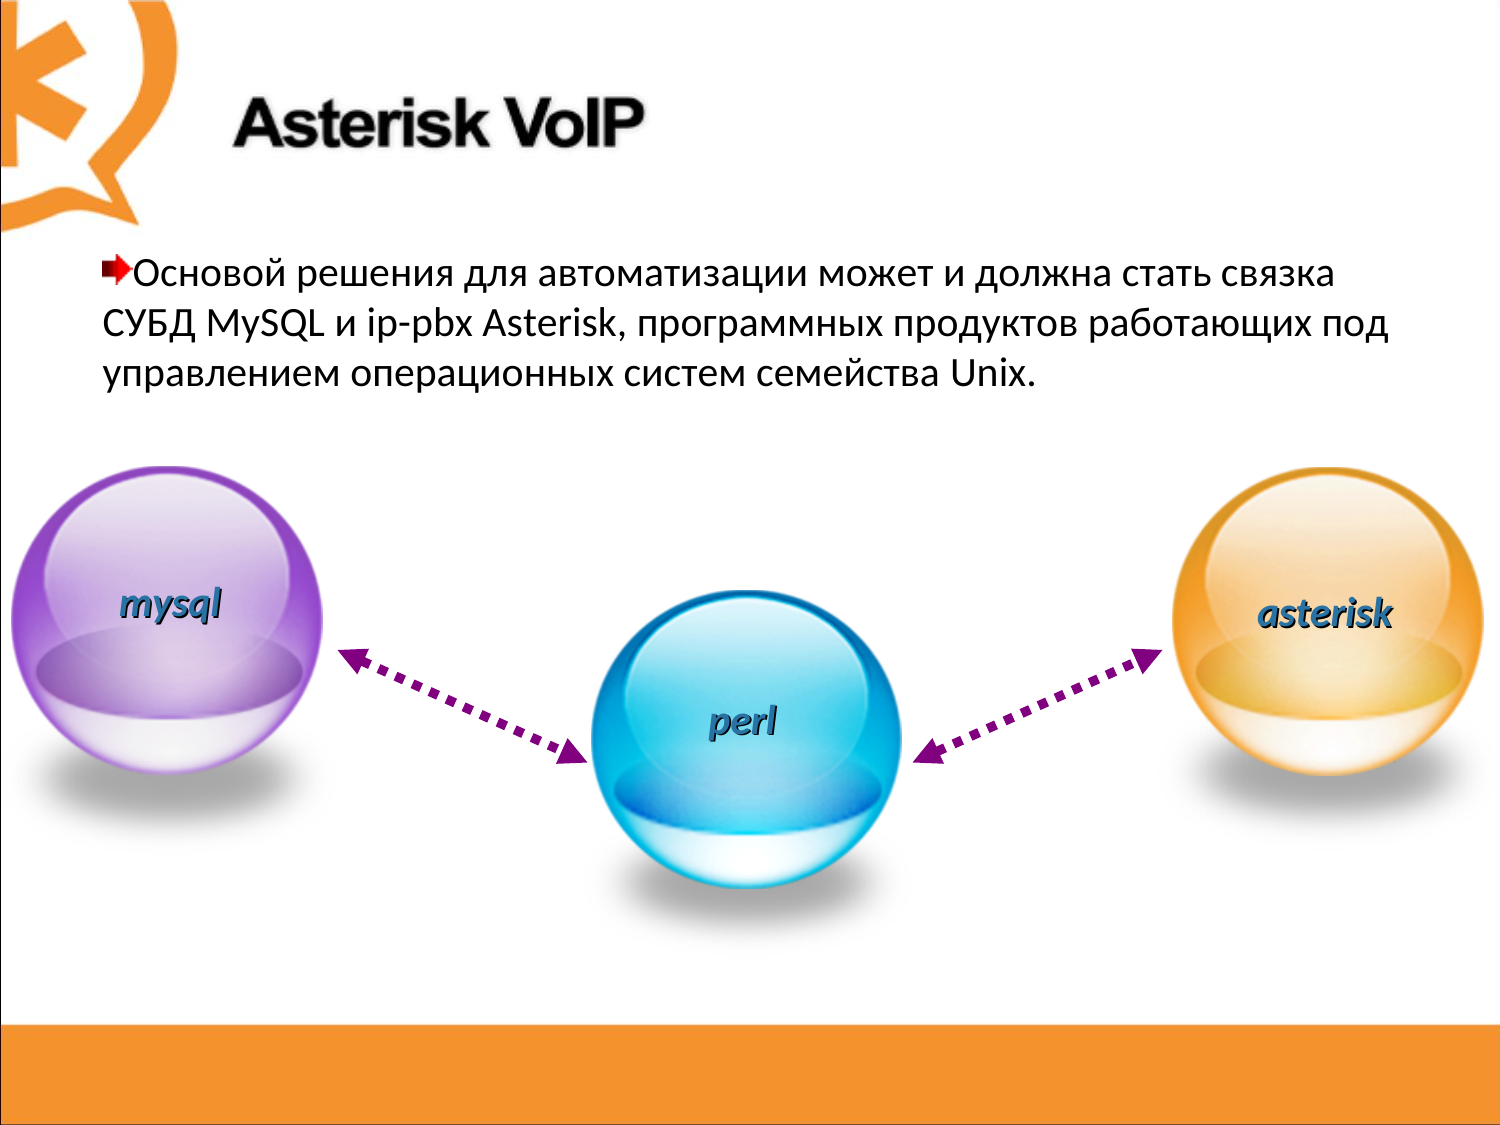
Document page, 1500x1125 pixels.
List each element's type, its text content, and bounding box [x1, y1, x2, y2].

text_box asterisk [1224, 577, 1425, 643]
picture [0, 0, 1500, 1125]
text_box perl [568, 684, 916, 751]
text_box mysql [26, 567, 313, 634]
text_box Основой решения для автоматизации может и должна стать связка СУБД MySQL и ip-pbx Asterisk, программных продуктов работающих под управлением операционных систем семейства Unix. [87, 237, 1450, 453]
